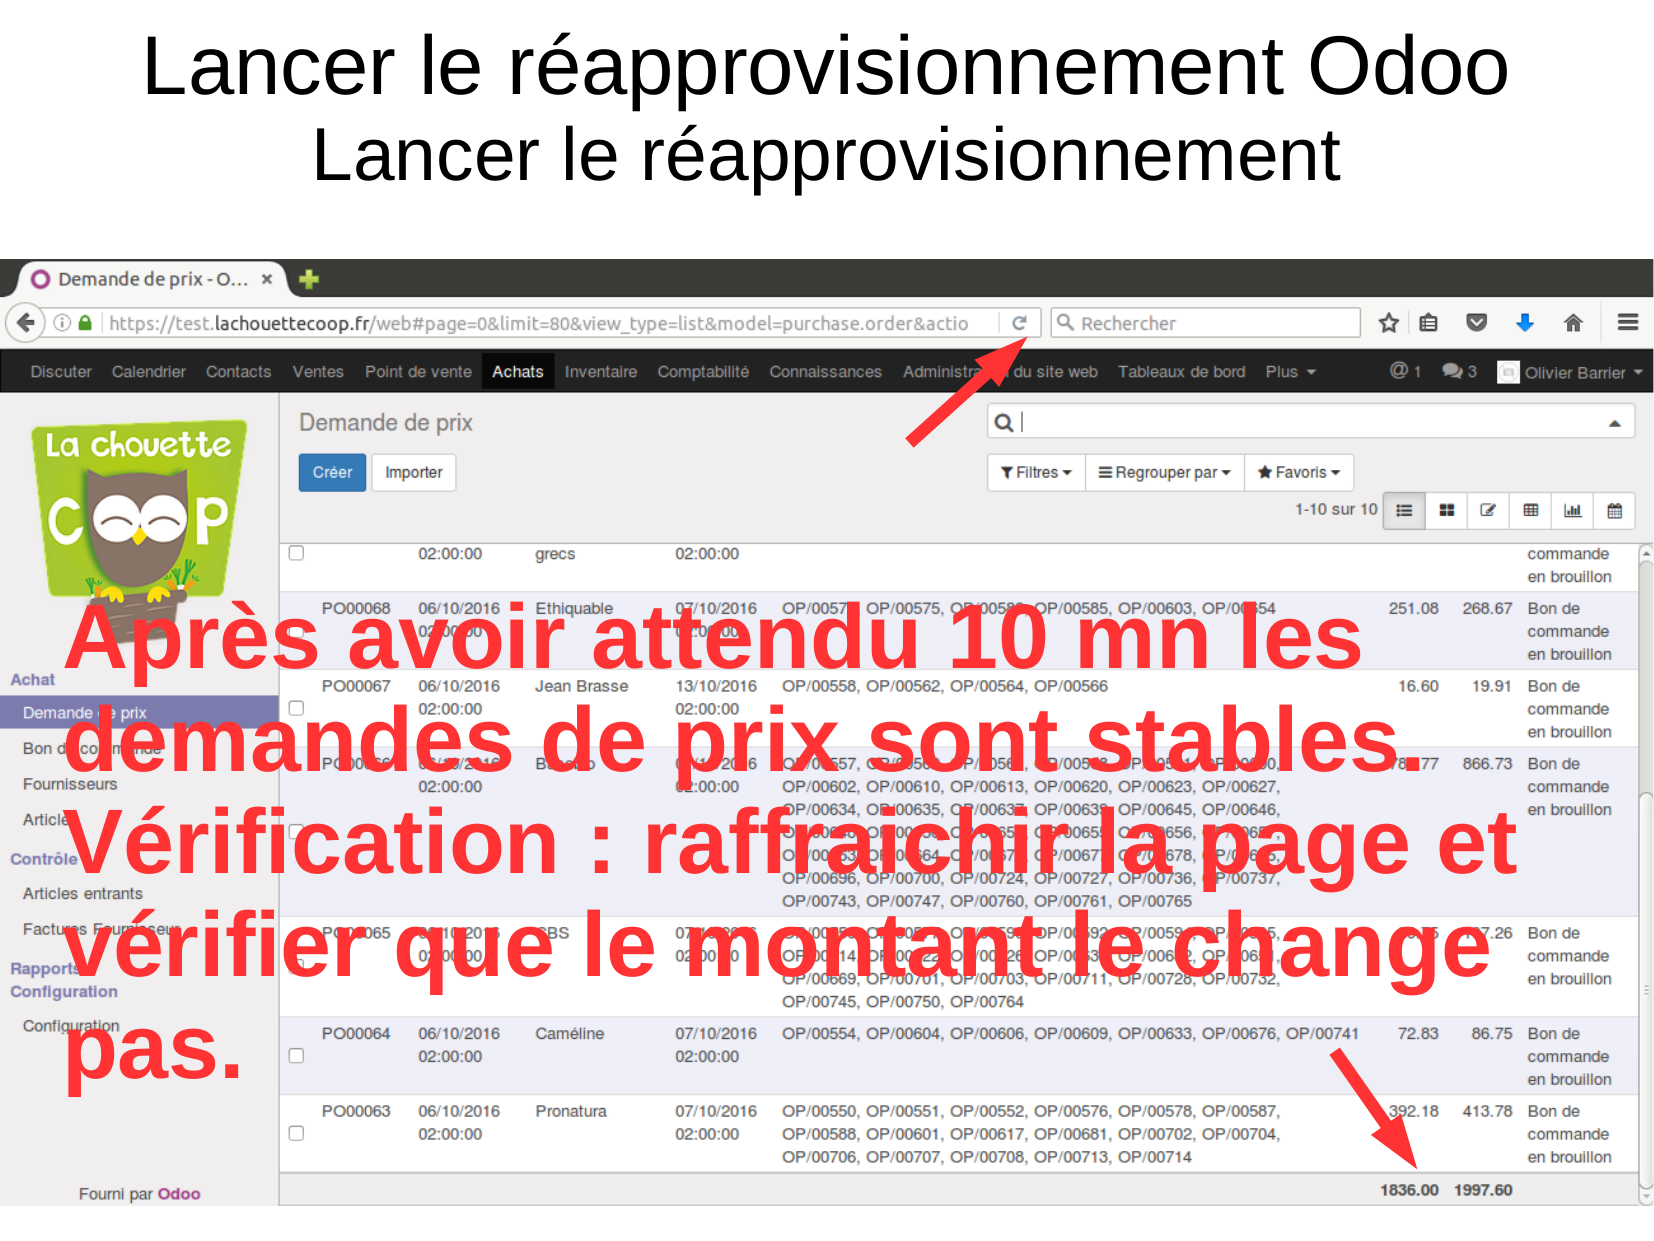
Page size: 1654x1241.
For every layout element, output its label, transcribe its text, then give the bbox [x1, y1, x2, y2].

picture [0, 259, 1654, 1206]
title Lancer le réapprovisionnement Odoo Lancer le réapprovisionnement [82, 18, 1571, 197]
text_box Après avoir attendu 10 mn les demandes de prix sont stables. Vérification : raffraichir la page et vérifier que le montant le change pas. [47, 578, 1583, 1210]
